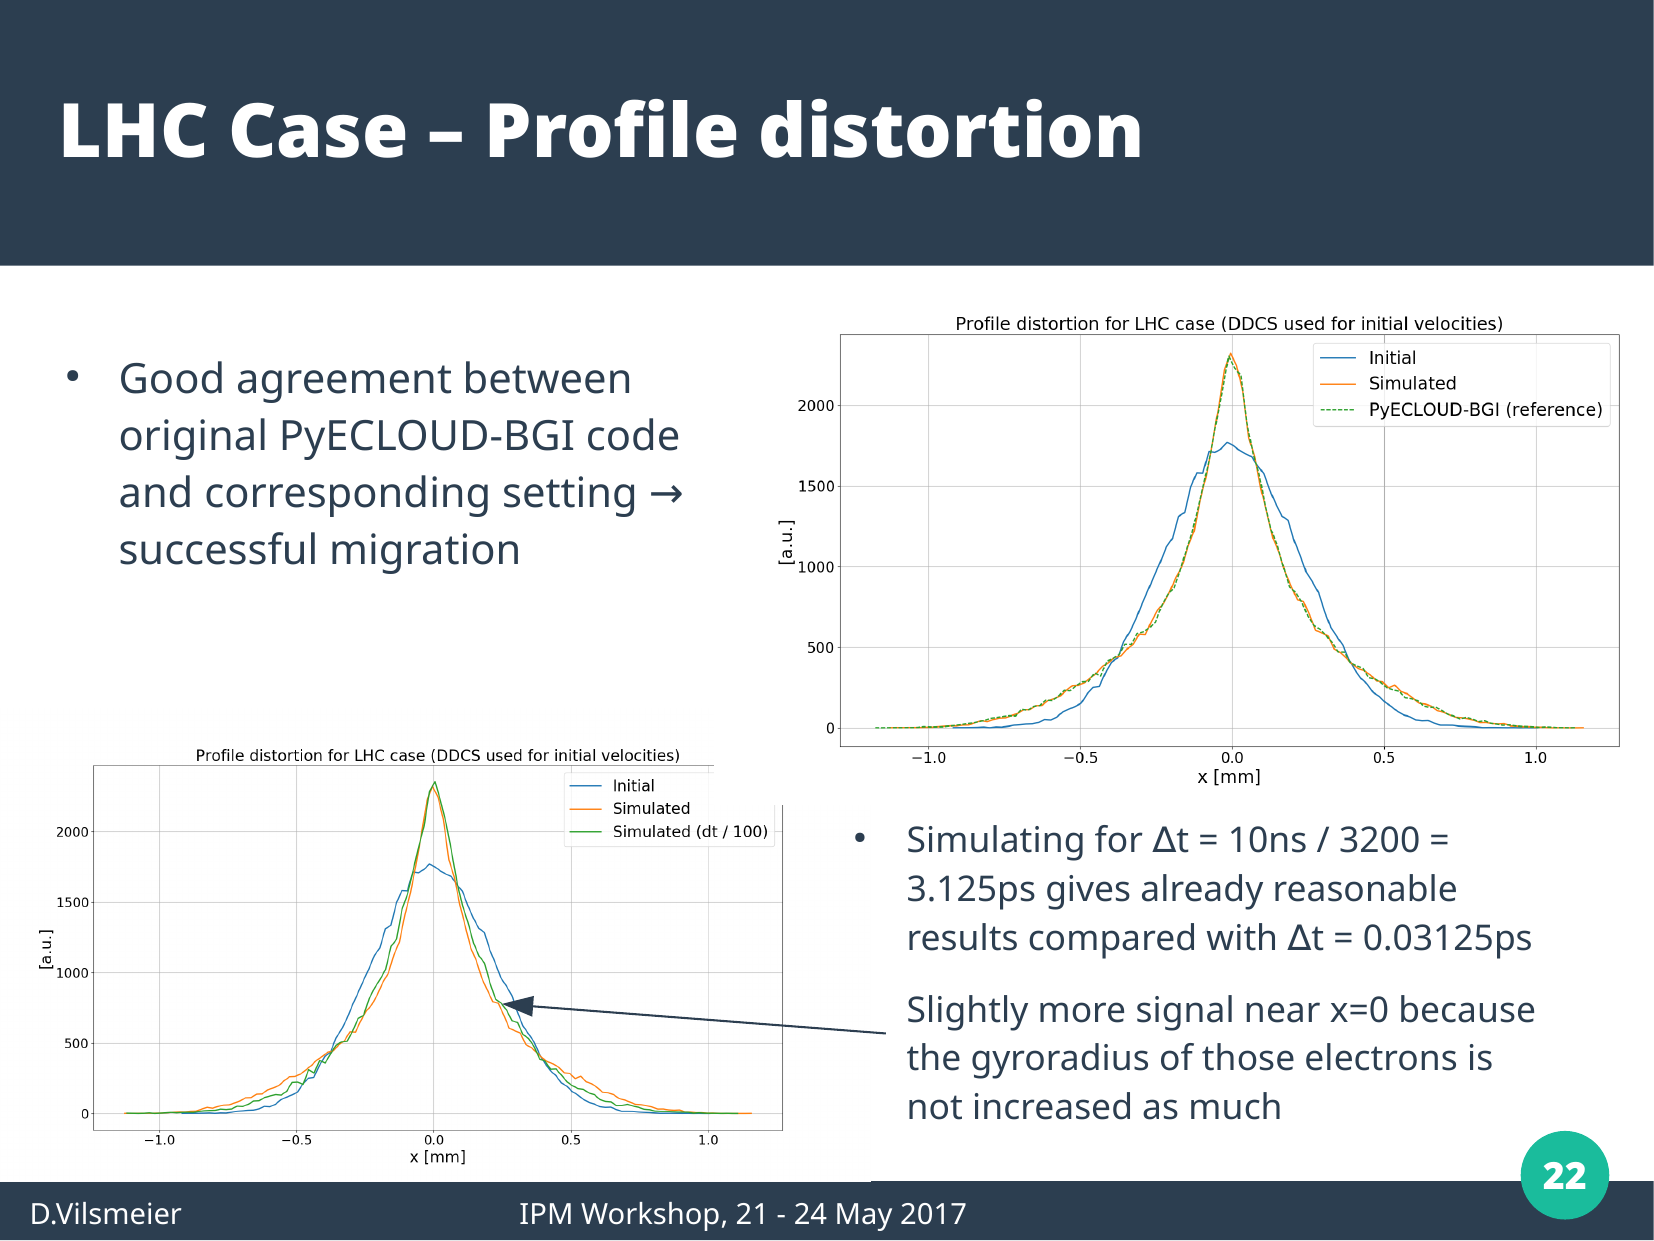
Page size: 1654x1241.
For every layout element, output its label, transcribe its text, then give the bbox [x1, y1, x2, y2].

list Good agreement between original PyECLOUD-BGI code and corresponding setting → successful migration [47, 348, 736, 662]
picture [0, 270, 1654, 1182]
list Simulating for ∆t = 10ns / 3200 = 3.125ps gives already reasonable results compared with ∆t = 0.03125ps Slightly more signal near x=0 because the gyroradius of those electrons is not increased as much [835, 814, 1548, 1217]
title LHC Case – Profile distortion [59, 49, 1595, 207]
